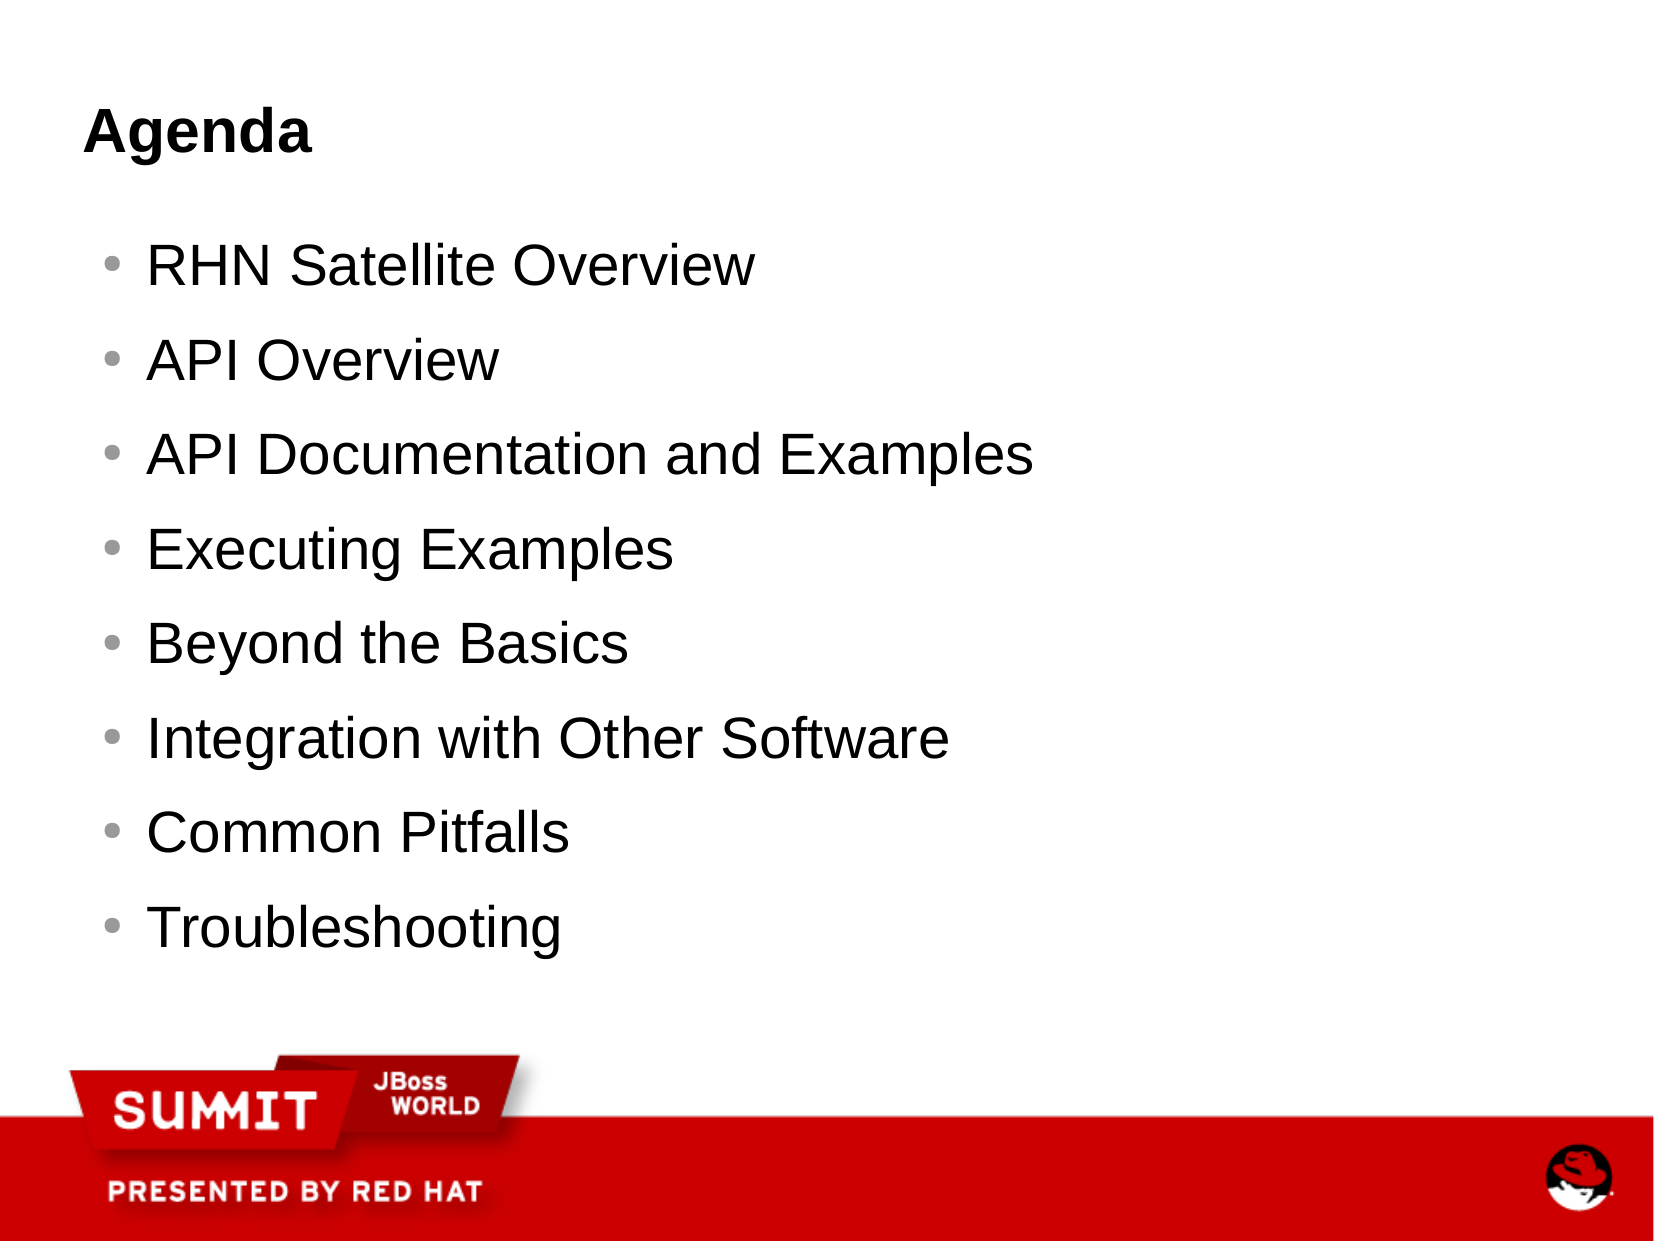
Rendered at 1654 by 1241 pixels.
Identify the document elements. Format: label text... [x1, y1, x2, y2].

picture [0, 1043, 1654, 1241]
list RHN Satellite Overview API Overview API Documentation and Examples Executing Examples Beyond the Basics Integration with Other Software Common Pitfalls Troubleshooting [86, 232, 1576, 1027]
title Agenda [82, 37, 1571, 226]
